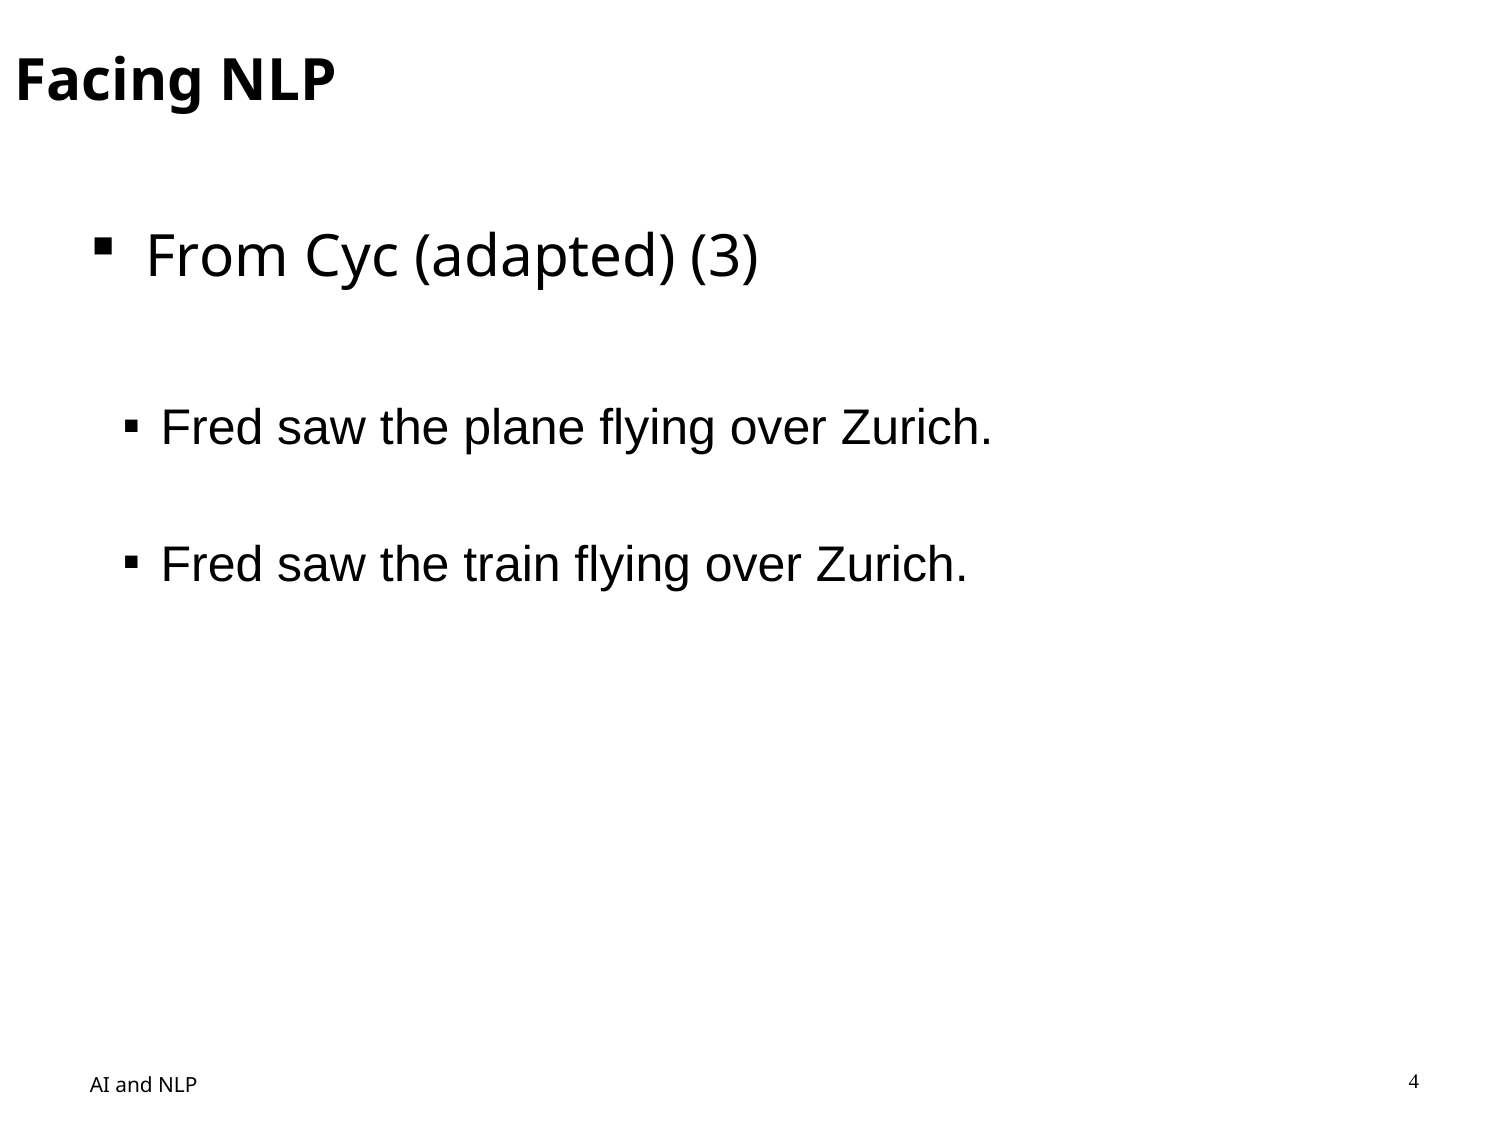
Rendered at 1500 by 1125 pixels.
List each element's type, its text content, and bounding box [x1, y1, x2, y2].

title Facing NLP [0, 0, 1500, 156]
list From Cyc (adapted) (3) Fred saw the plane flying over Zurich. Fred saw the train flying over Zurich. [75, 156, 1438, 1001]
